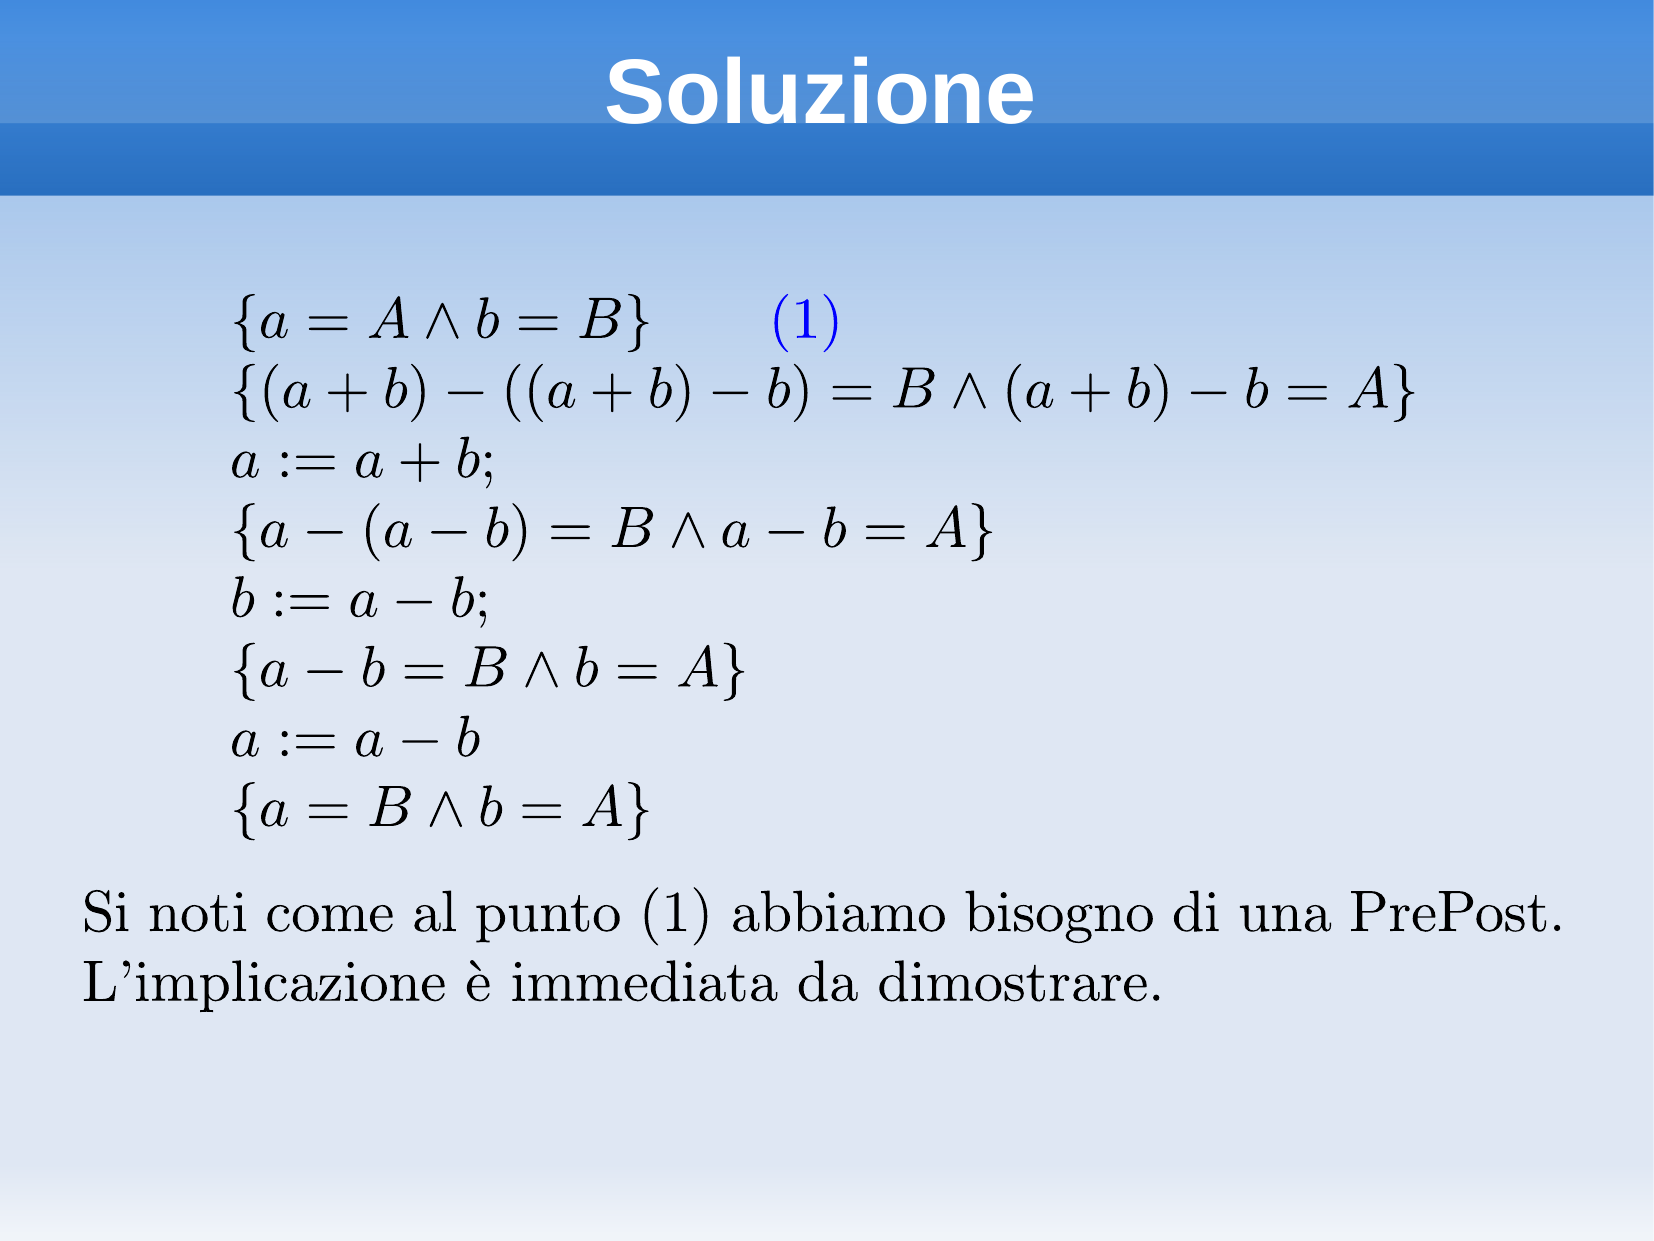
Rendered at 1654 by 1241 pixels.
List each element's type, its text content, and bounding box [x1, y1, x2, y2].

picture [0, 0, 1654, 1241]
title Soluzione [76, 0, 1565, 196]
text_box [81, 293, 1566, 1013]
